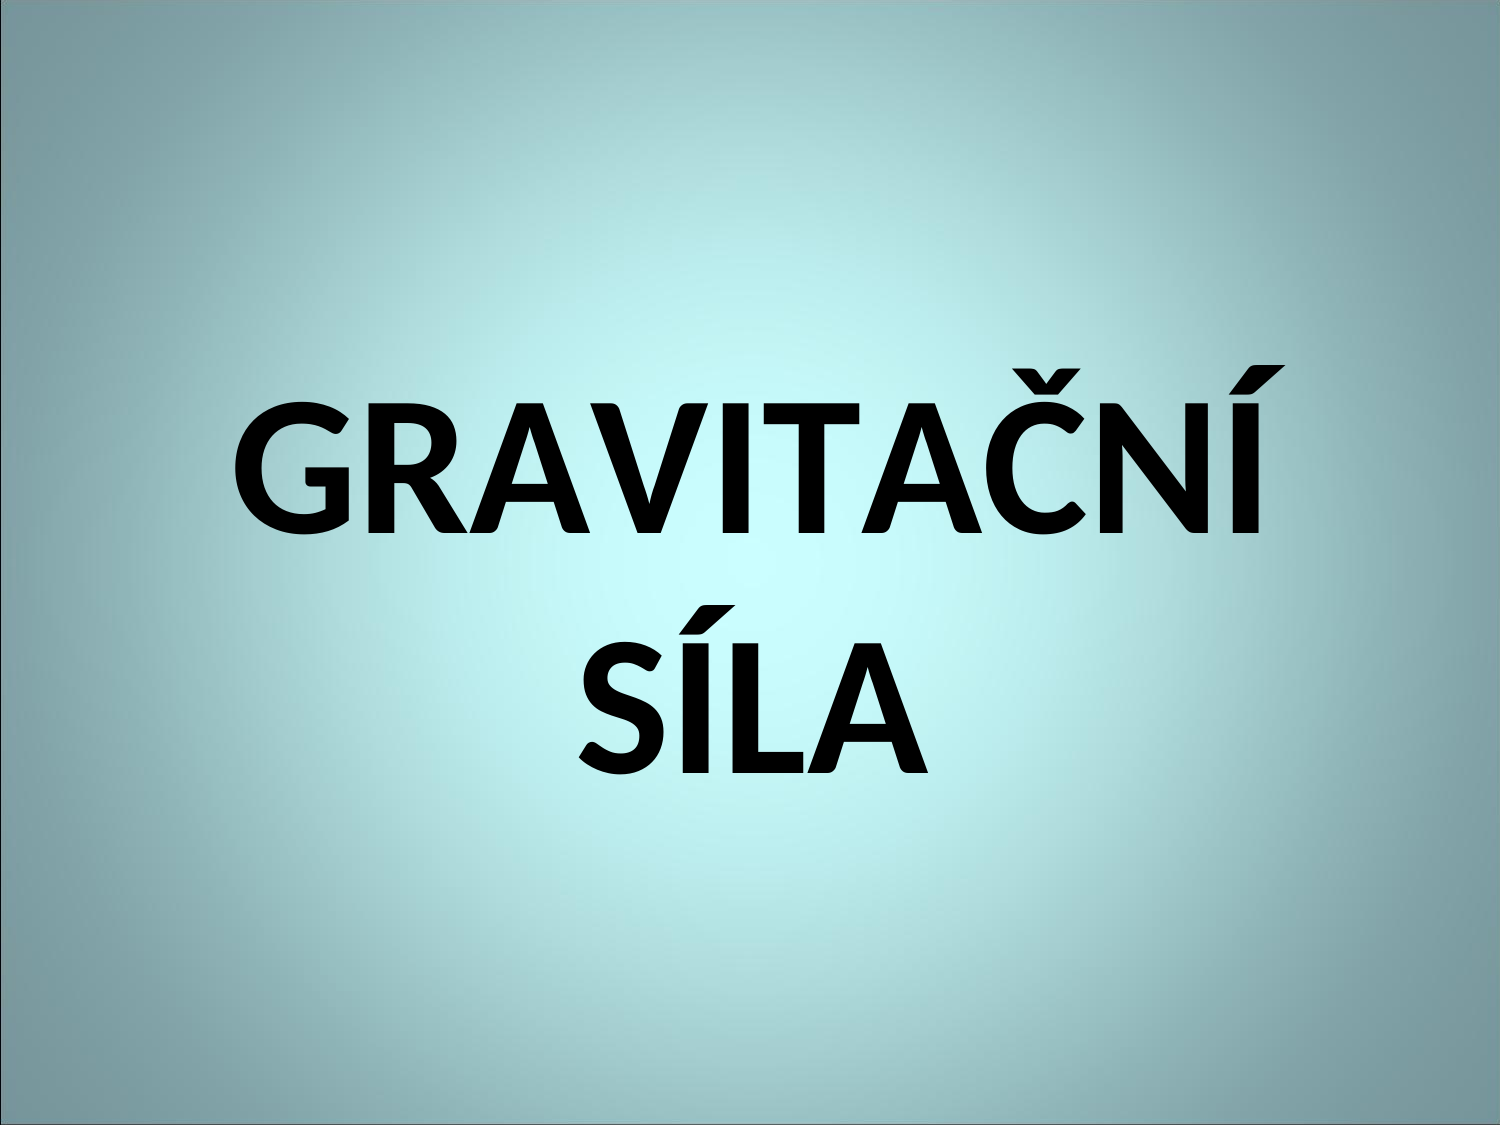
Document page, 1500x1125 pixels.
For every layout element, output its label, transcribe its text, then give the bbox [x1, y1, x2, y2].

picture [0, 0, 1500, 1125]
title GRAVITAČNÍ SÍLA [76, 325, 1427, 821]
